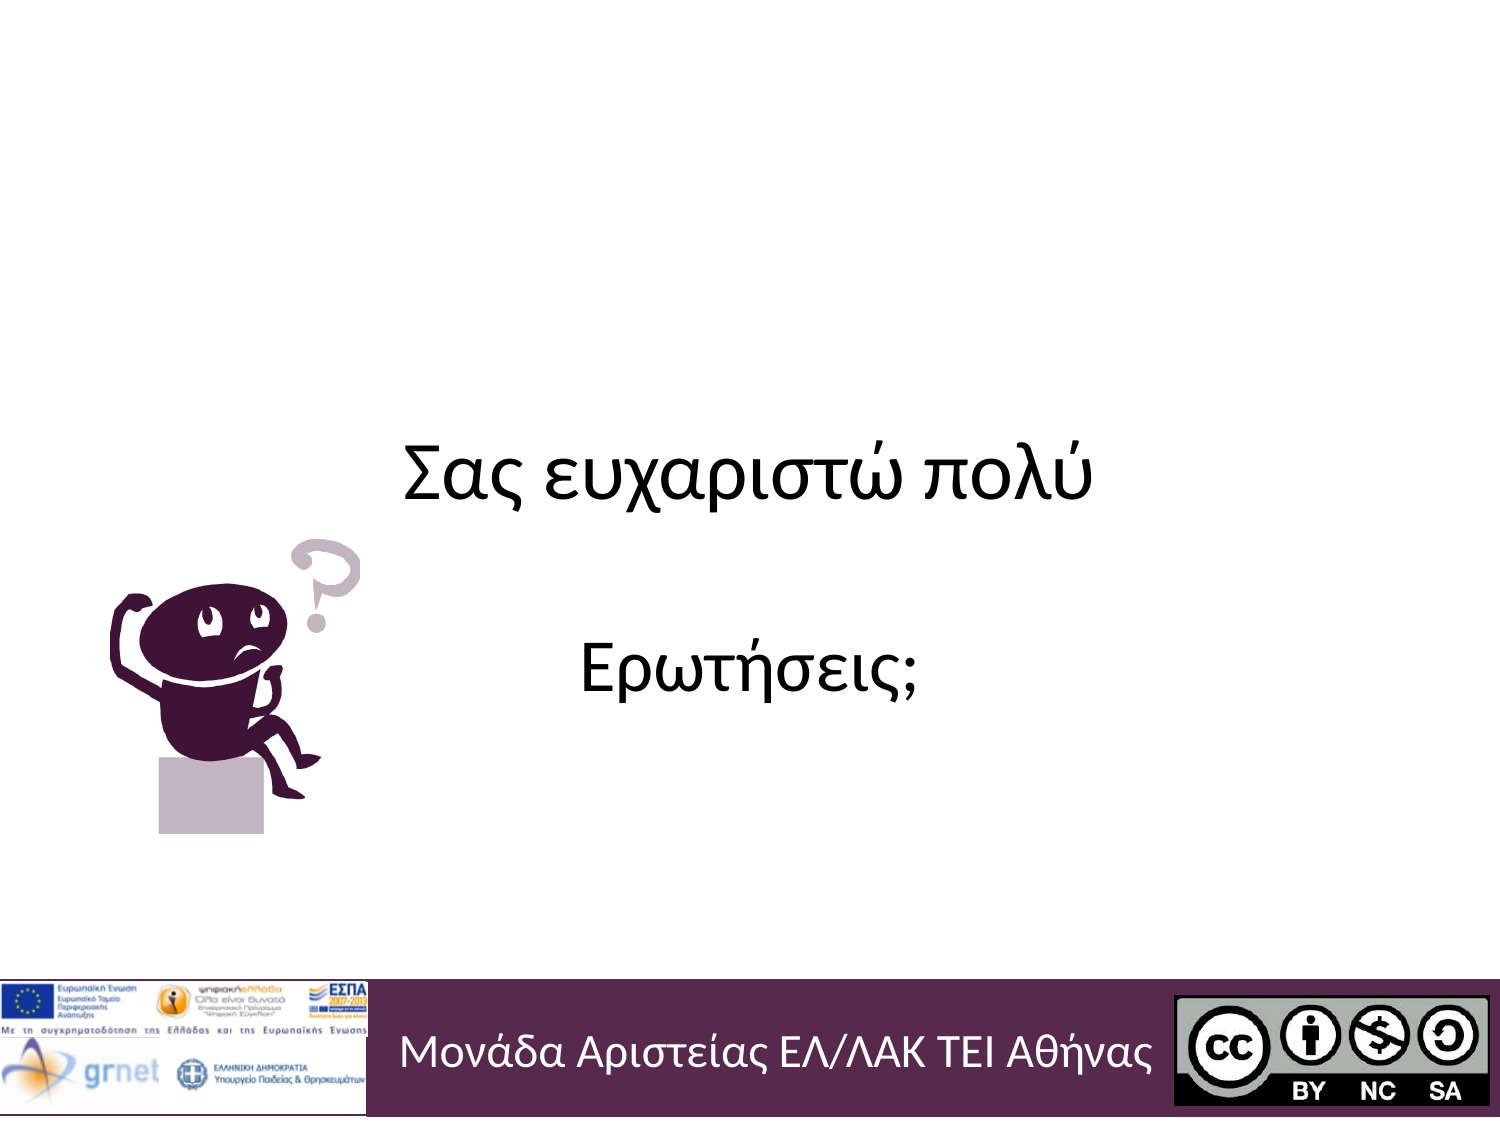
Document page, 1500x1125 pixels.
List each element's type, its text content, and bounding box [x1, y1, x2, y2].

picture [0, 982, 368, 1113]
picture [175, 1057, 366, 1092]
picture [110, 538, 360, 834]
text_box Μονάδα Αριστείας ΕΛ/ΛΑΚ ΤΕΙ Αθήνας [383, 992, 1488, 1105]
title Σας ευχαριστώ πολύ Ερωτήσεις; [218, 408, 1282, 709]
picture [1174, 995, 1490, 1106]
